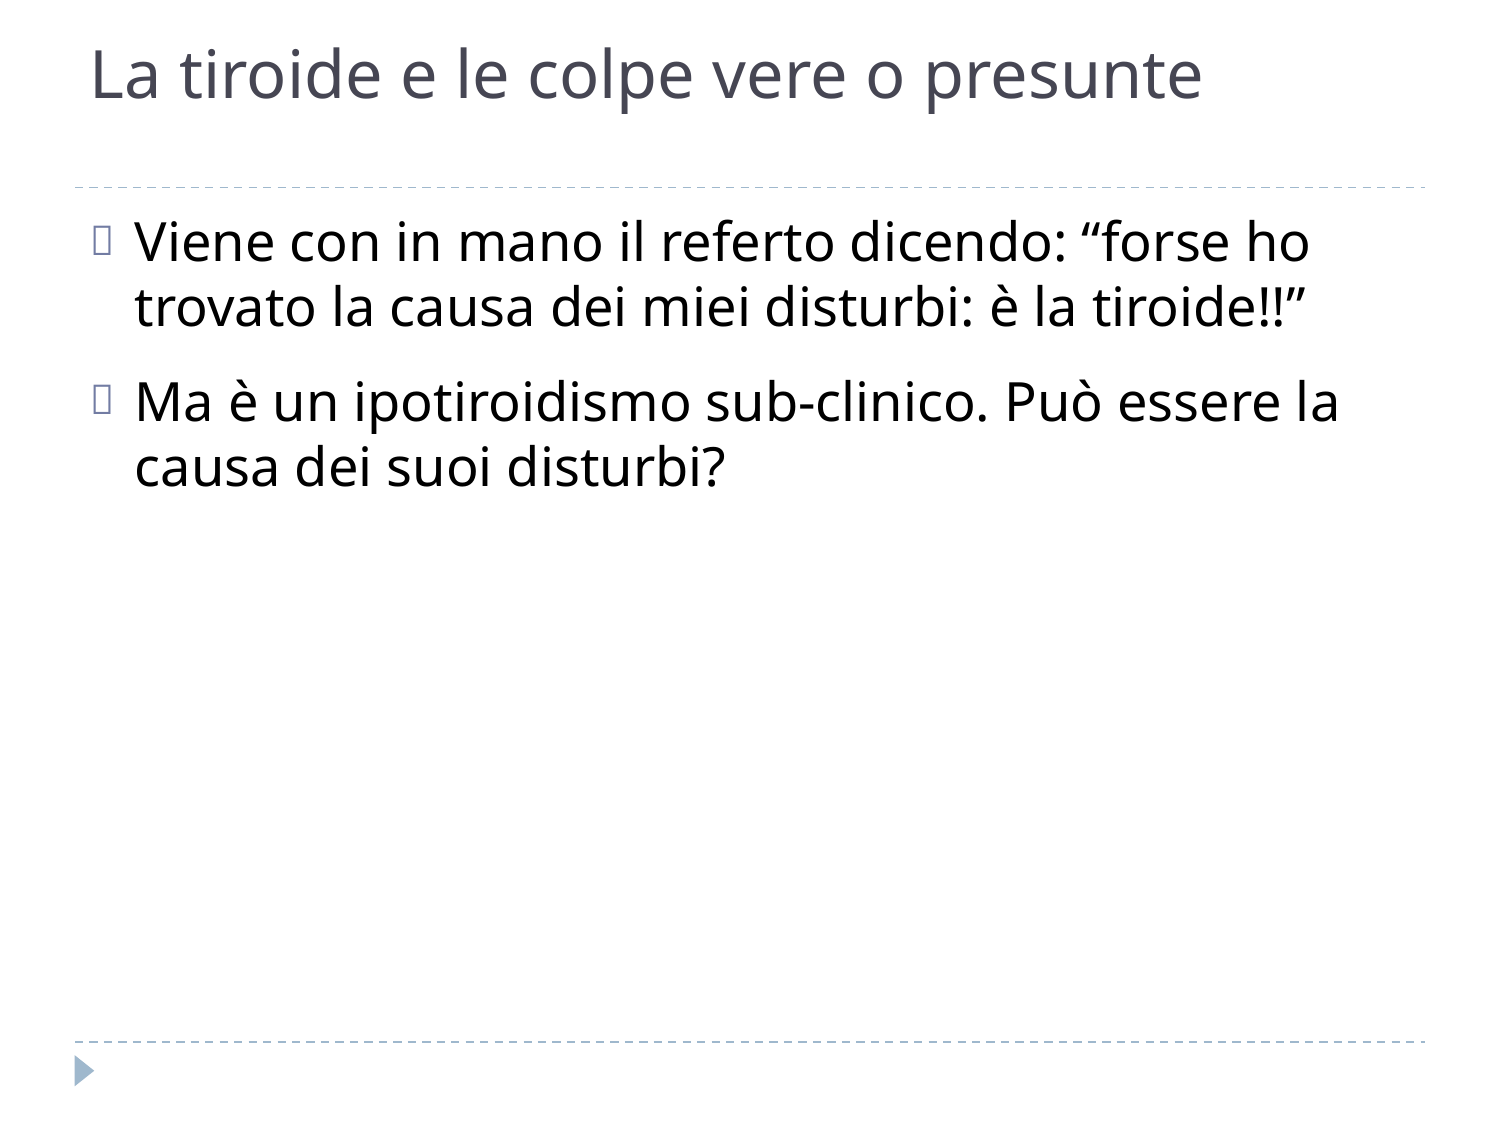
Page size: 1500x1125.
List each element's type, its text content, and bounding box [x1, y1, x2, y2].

list Viene con in mano il referto dicendo: “forse ho trovato la causa dei miei disturbi: è la tiroide!!” Ma è un ipotiroidismo sub-clinico. Può essere la causa dei suoi disturbi? [75, 200, 1425, 1010]
title La tiroide e le colpe vere o presunte [75, 24, 1425, 188]
